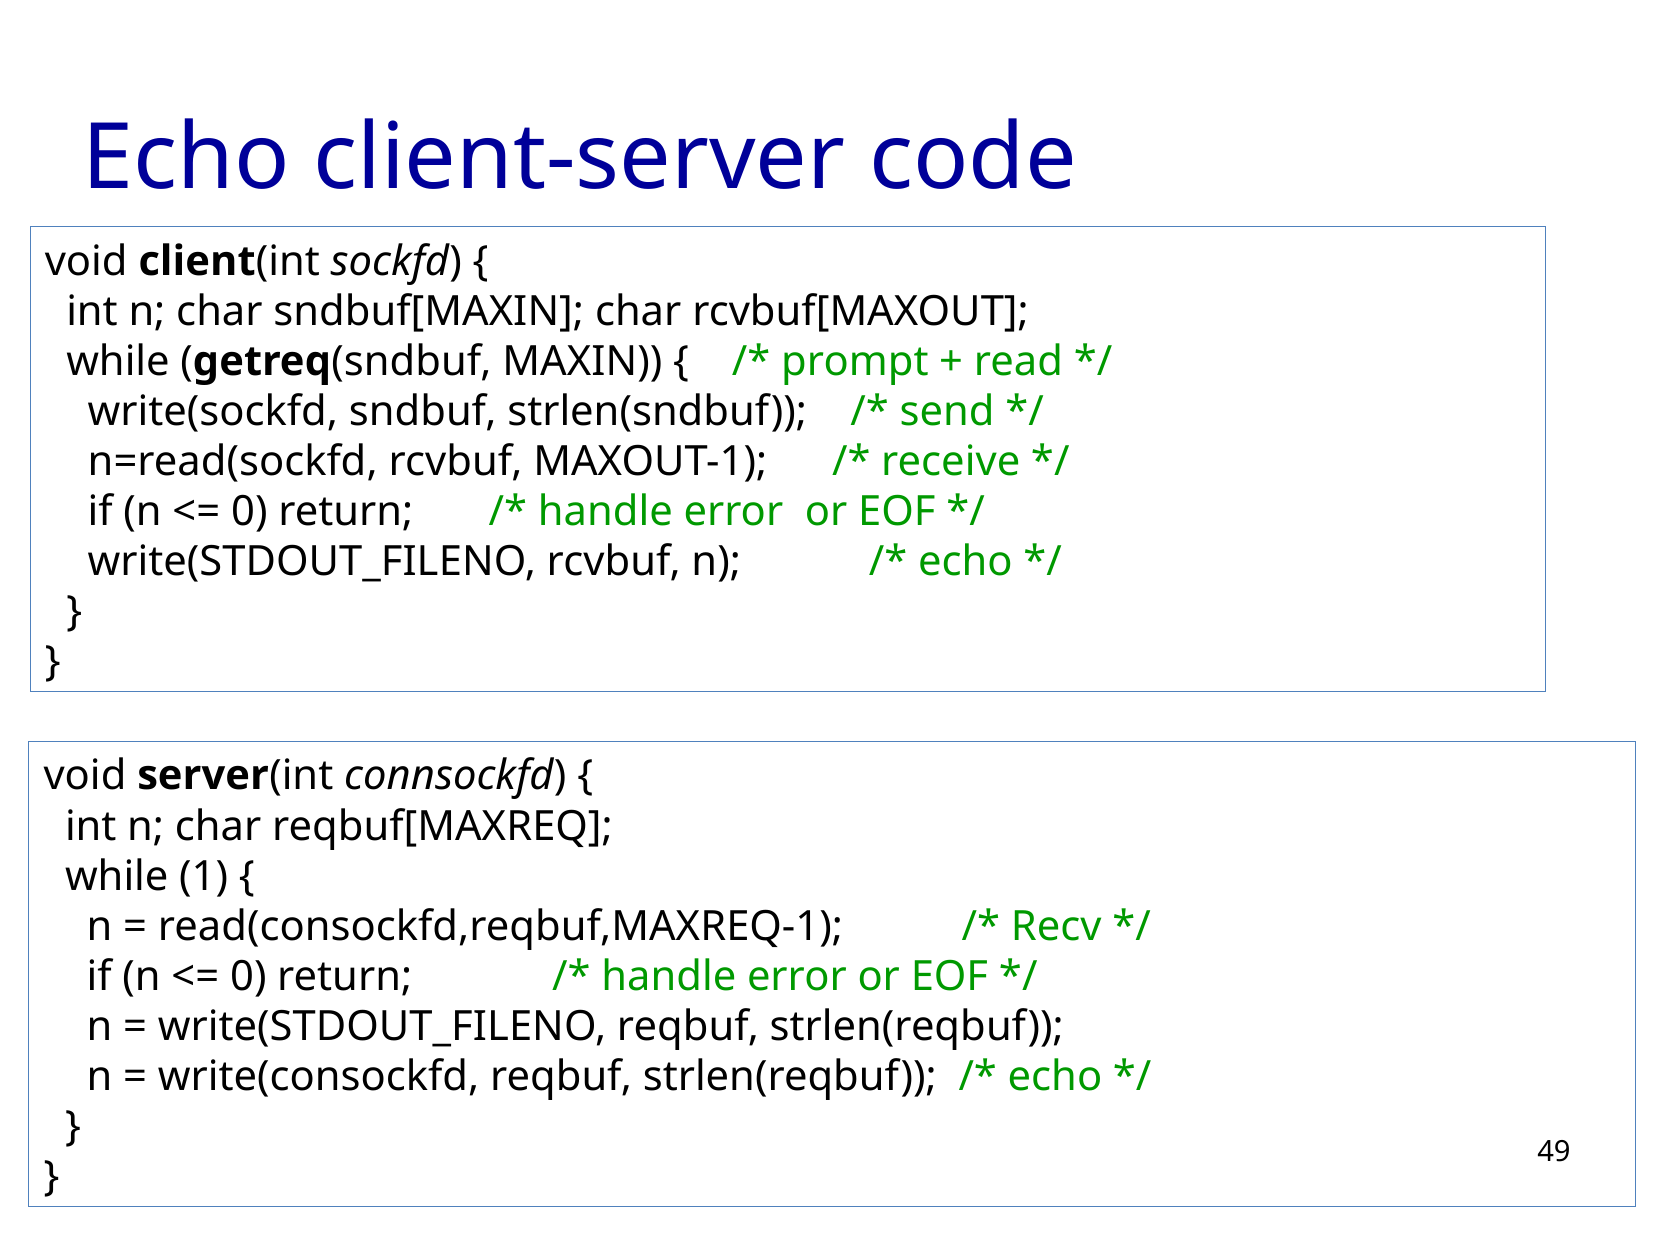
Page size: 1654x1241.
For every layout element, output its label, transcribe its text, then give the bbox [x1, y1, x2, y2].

title Echo client-server code [82, 49, 1571, 257]
text_box void server(int connsockfd) { int n; char reqbuf[MAXREQ]; while (1) { n = read(consockfd,reqbuf,MAXREQ-1); /* Recv */ if (n <= 0) return; /* handle error or EOF */ n = write(STDOUT_FILENO, reqbuf, strlen(reqbuf)); n = write(consockfd, reqbuf, strlen(reqbuf)); /* echo */ } } [28, 741, 1636, 1207]
text_box void client(int sockfd) { int n; char sndbuf[MAXIN]; char rcvbuf[MAXOUT]; while (getreq(sndbuf, MAXIN)) { /* prompt + read */ write(sockfd, sndbuf, strlen(sndbuf)); /* send */ n=read(sockfd, rcvbuf, MAXOUT-1); /* receive */ if (n <= 0) return; /* handle error or EOF */ write(STDOUT_FILENO, rcvbuf, n); /* echo */ } } [30, 226, 1546, 692]
